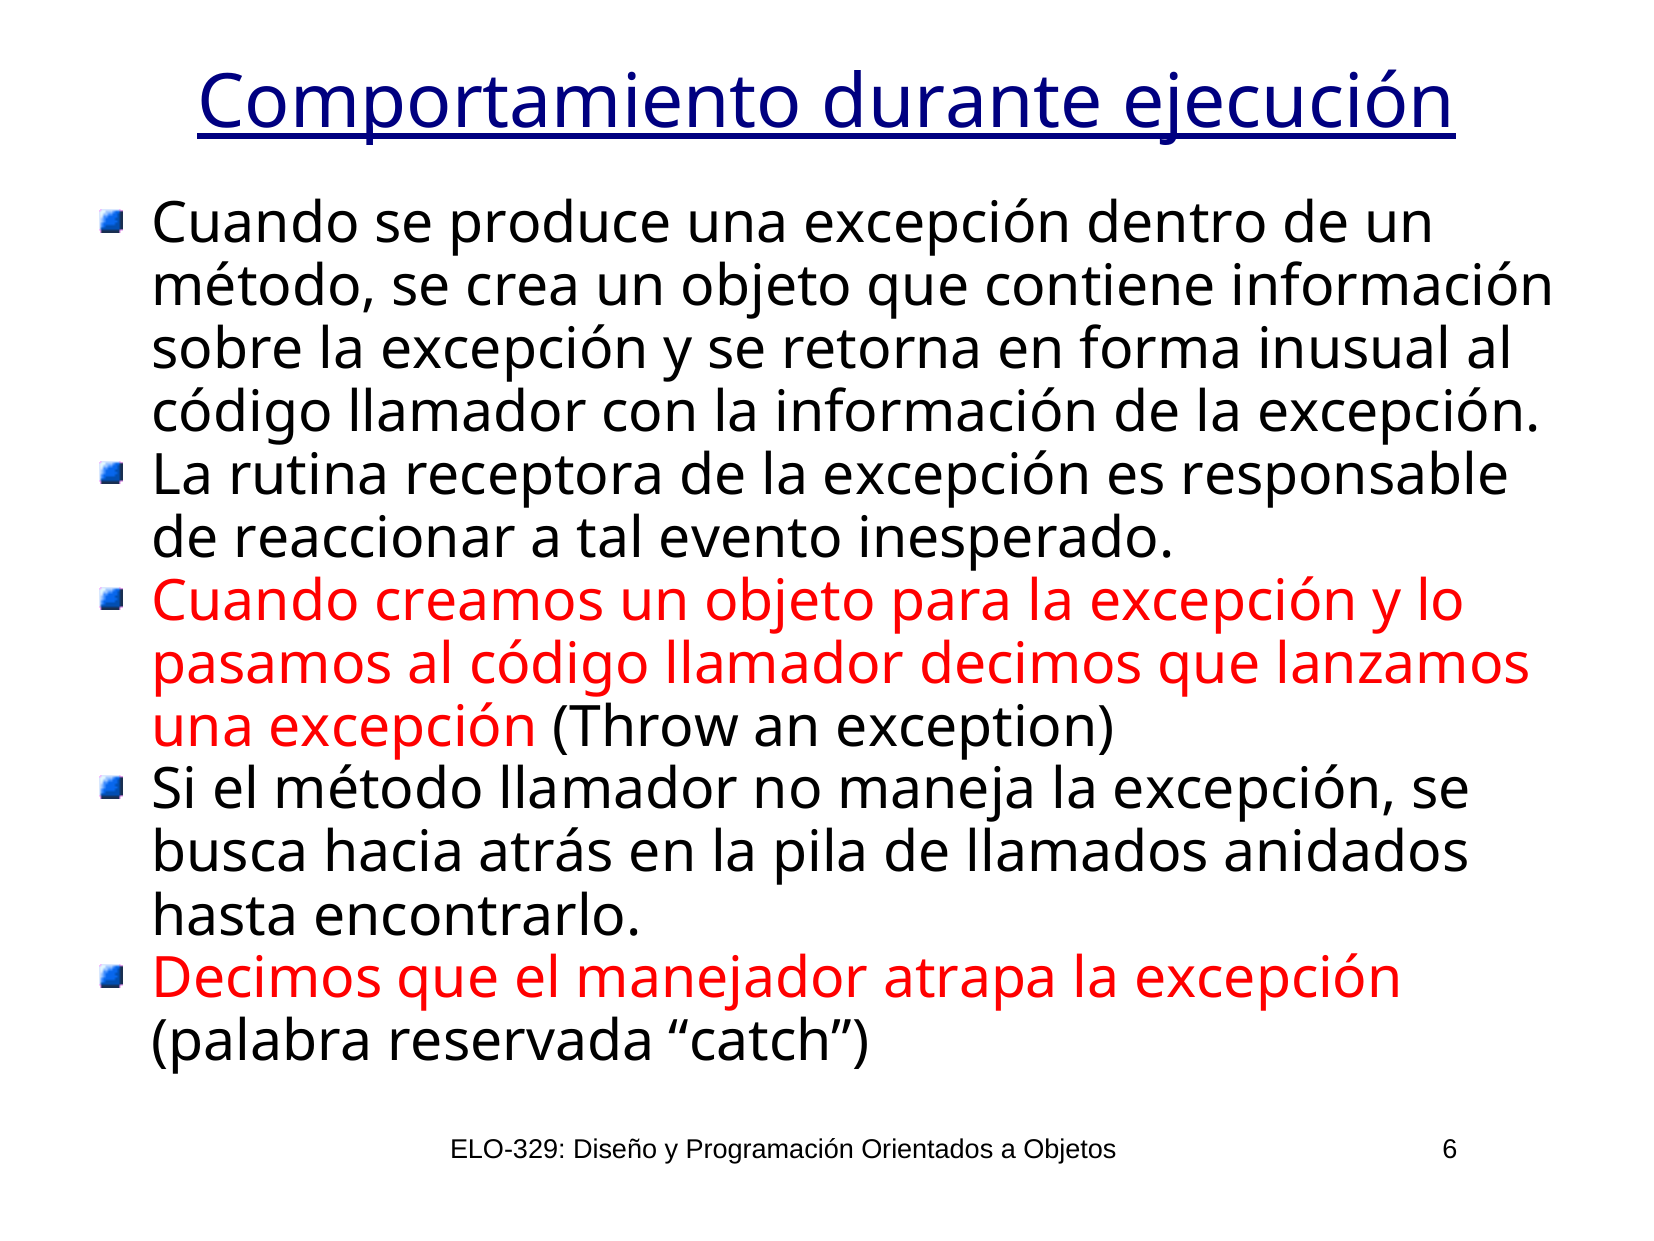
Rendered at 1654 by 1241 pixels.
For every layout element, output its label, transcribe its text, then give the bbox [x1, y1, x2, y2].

list Cuando se produce una excepción dentro de un método, se crea un objeto que contiene información sobre la excepción y se retorna en forma inusual al código llamador con la información de la excepción. La rutina receptora de la excepción es responsable de reaccionar a tal evento inesperado. Cuando creamos un objeto para la excepción y lo pasamos al código llamador decimos que lanzamos una excepción (Throw an exception)‏ Si el método llamador no maneja la excepción, se busca hacia atrás en la pila de llamados anidados hasta encontrarlo. Decimos que el manejador atrapa la excepción (palabra reservada “catch”)‏ [82, 187, 1571, 1133]
title Comportamiento durante ejecución [82, 49, 1571, 151]
